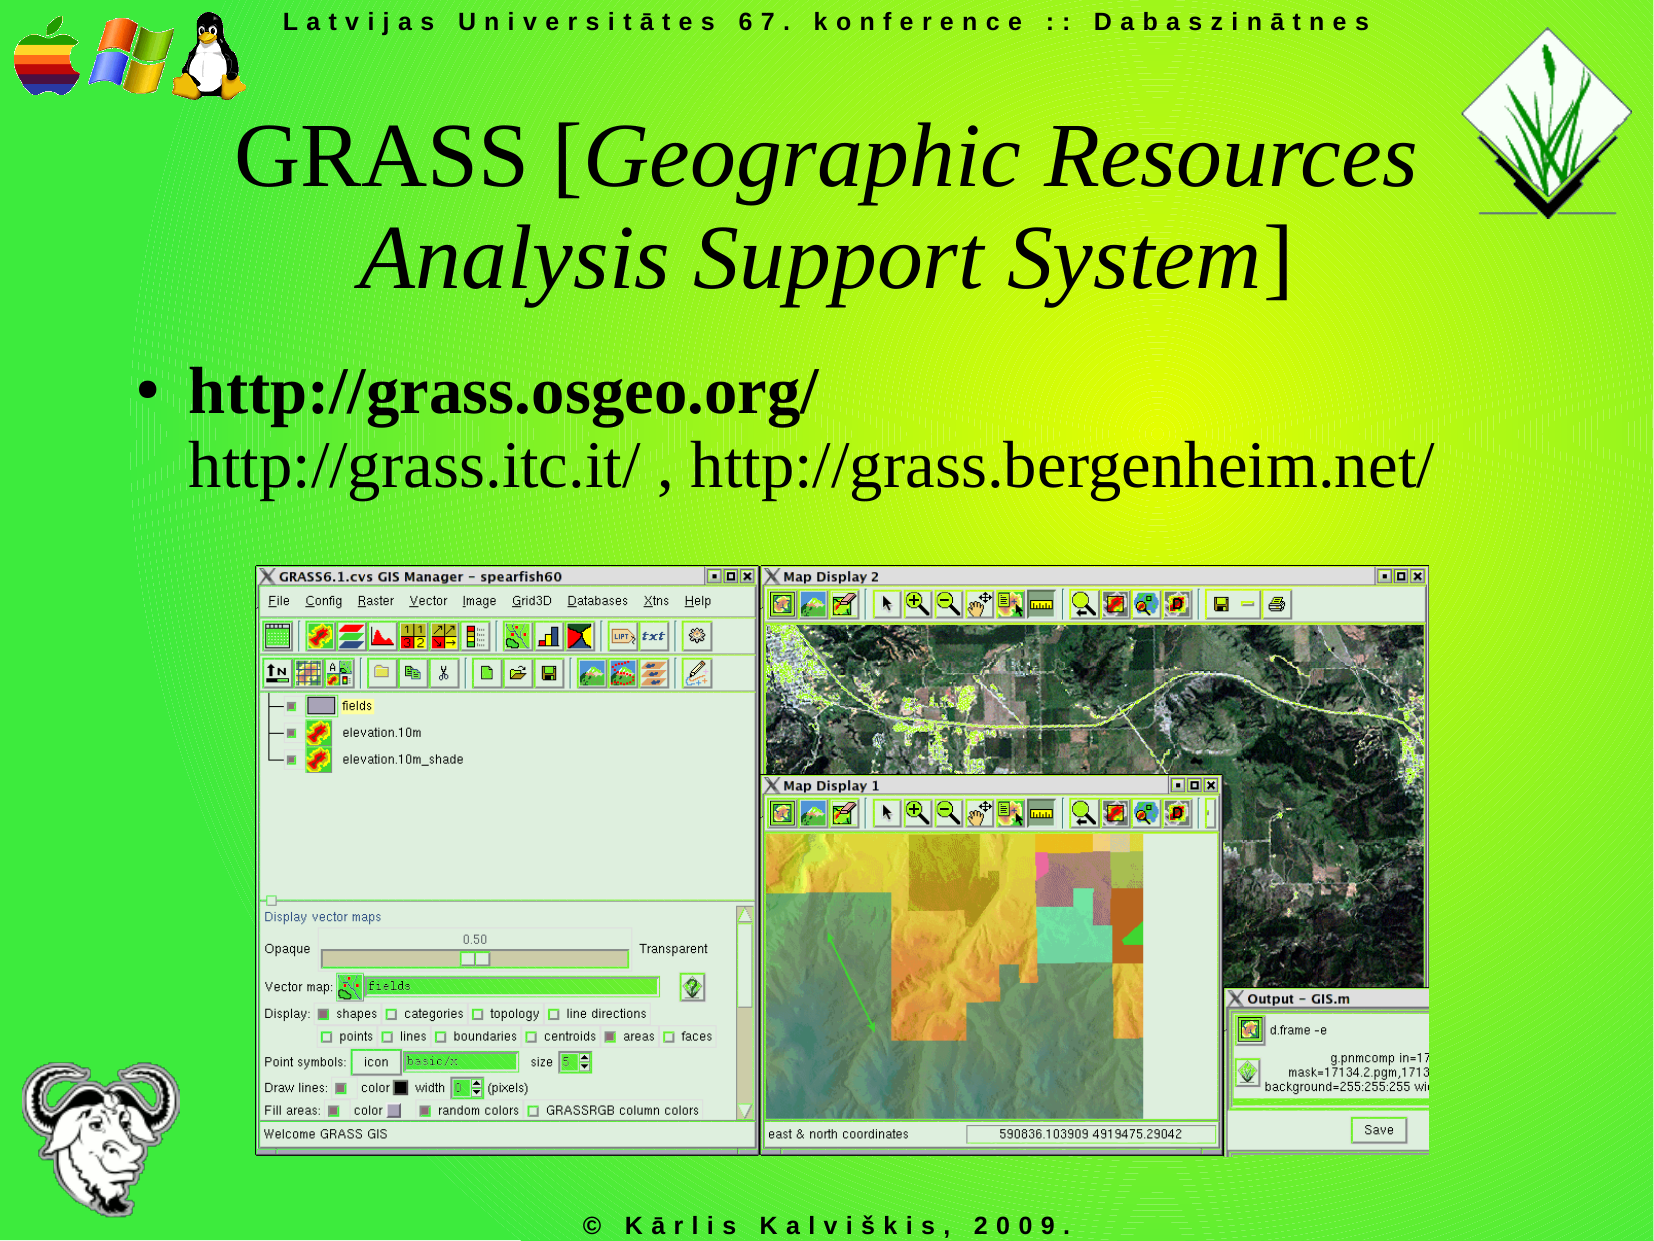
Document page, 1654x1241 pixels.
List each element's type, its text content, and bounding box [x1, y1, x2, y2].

picture [254, 565, 1429, 1157]
picture [14, 16, 80, 96]
list http://grass.osgeo.org/ http://grass.itc.it/ , http://grass.bergenheim.net/ [118, 354, 1536, 1182]
title GRASS [Geographic Resources Analysis Support System] [118, 88, 1536, 325]
picture [88, 12, 246, 94]
picture [22, 1058, 180, 1224]
picture [1459, 26, 1632, 219]
